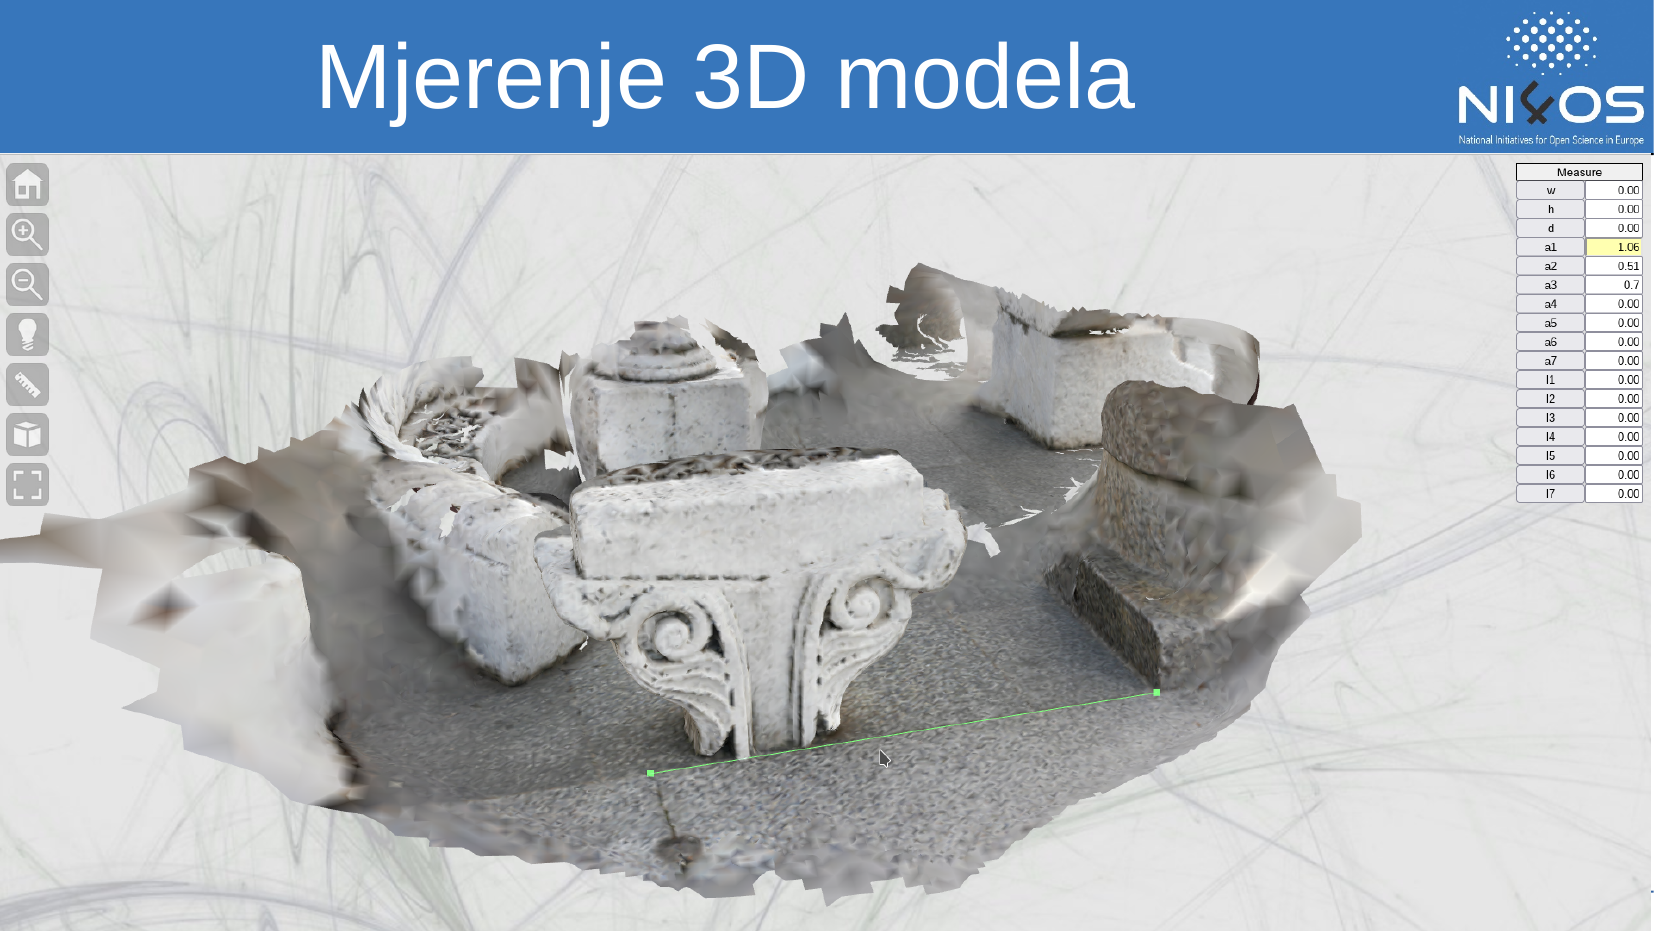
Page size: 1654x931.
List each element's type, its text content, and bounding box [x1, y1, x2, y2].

title Mjerenje 3D modela [0, 0, 1453, 153]
picture [0, 0, 1654, 931]
